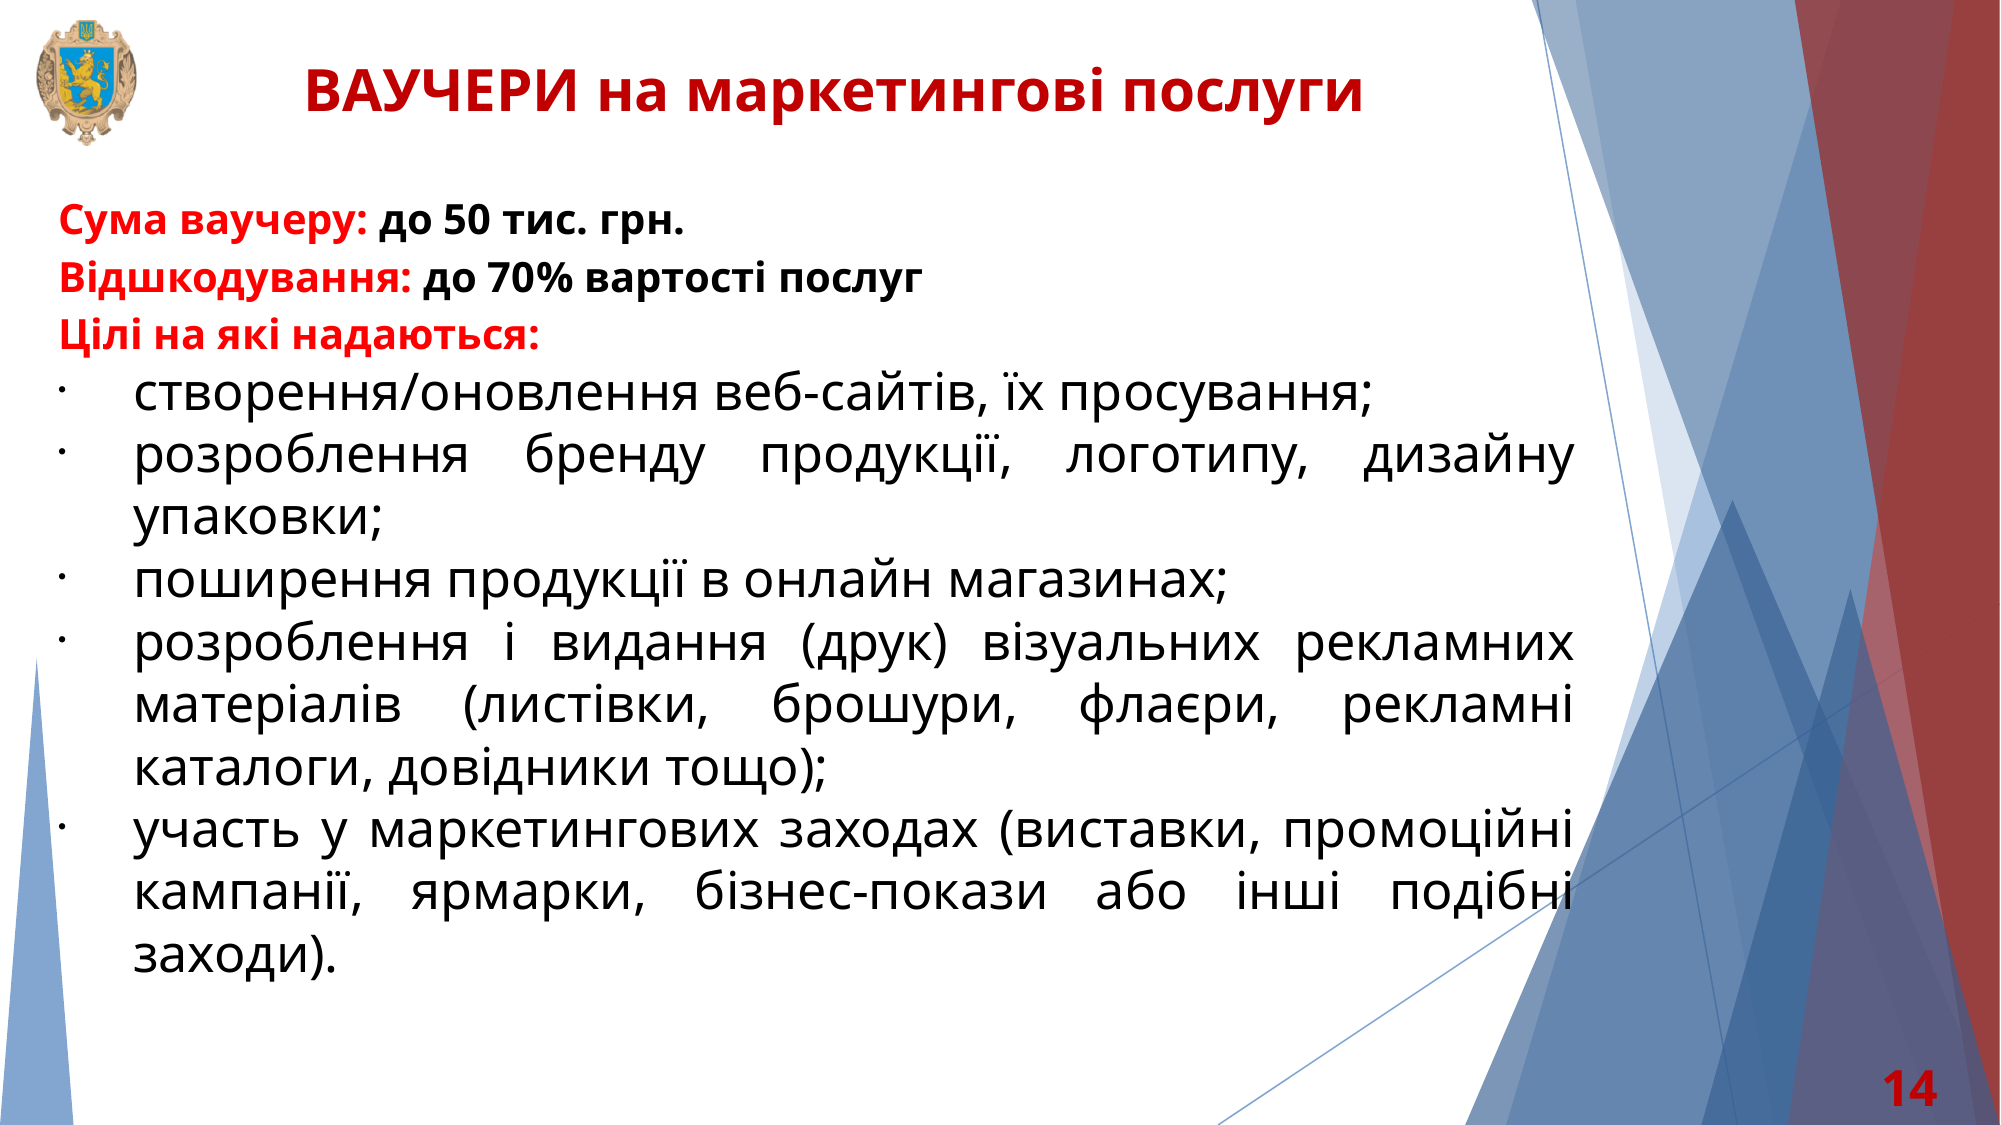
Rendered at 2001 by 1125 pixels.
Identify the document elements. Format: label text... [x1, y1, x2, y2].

text_box ВАУЧЕРИ на маркетингові послуги [124, 0, 1546, 131]
text_box Сума ваучеру: до 50 тис. грн. Відшкодування: до 70% вартості послуг Цілі на які надаються: створення/оновлення веб-сайтів, їх просування; розроблення бренду продукції, логотипу, дизайну упаковки; поширення продукції в онлайн магазинах; розроблення і видання (друк) візуальних рекламних матеріалів (листівки, брошури, флаєри, рекламні каталоги, довідники тощо); участь у маркетингових заходах (виставки, промоційні кампанії, ярмарки, бізнес-покази або інші подібні заходи). [43, 178, 1591, 982]
picture [36, 20, 137, 146]
text_box 14 [1866, 1049, 1986, 1125]
